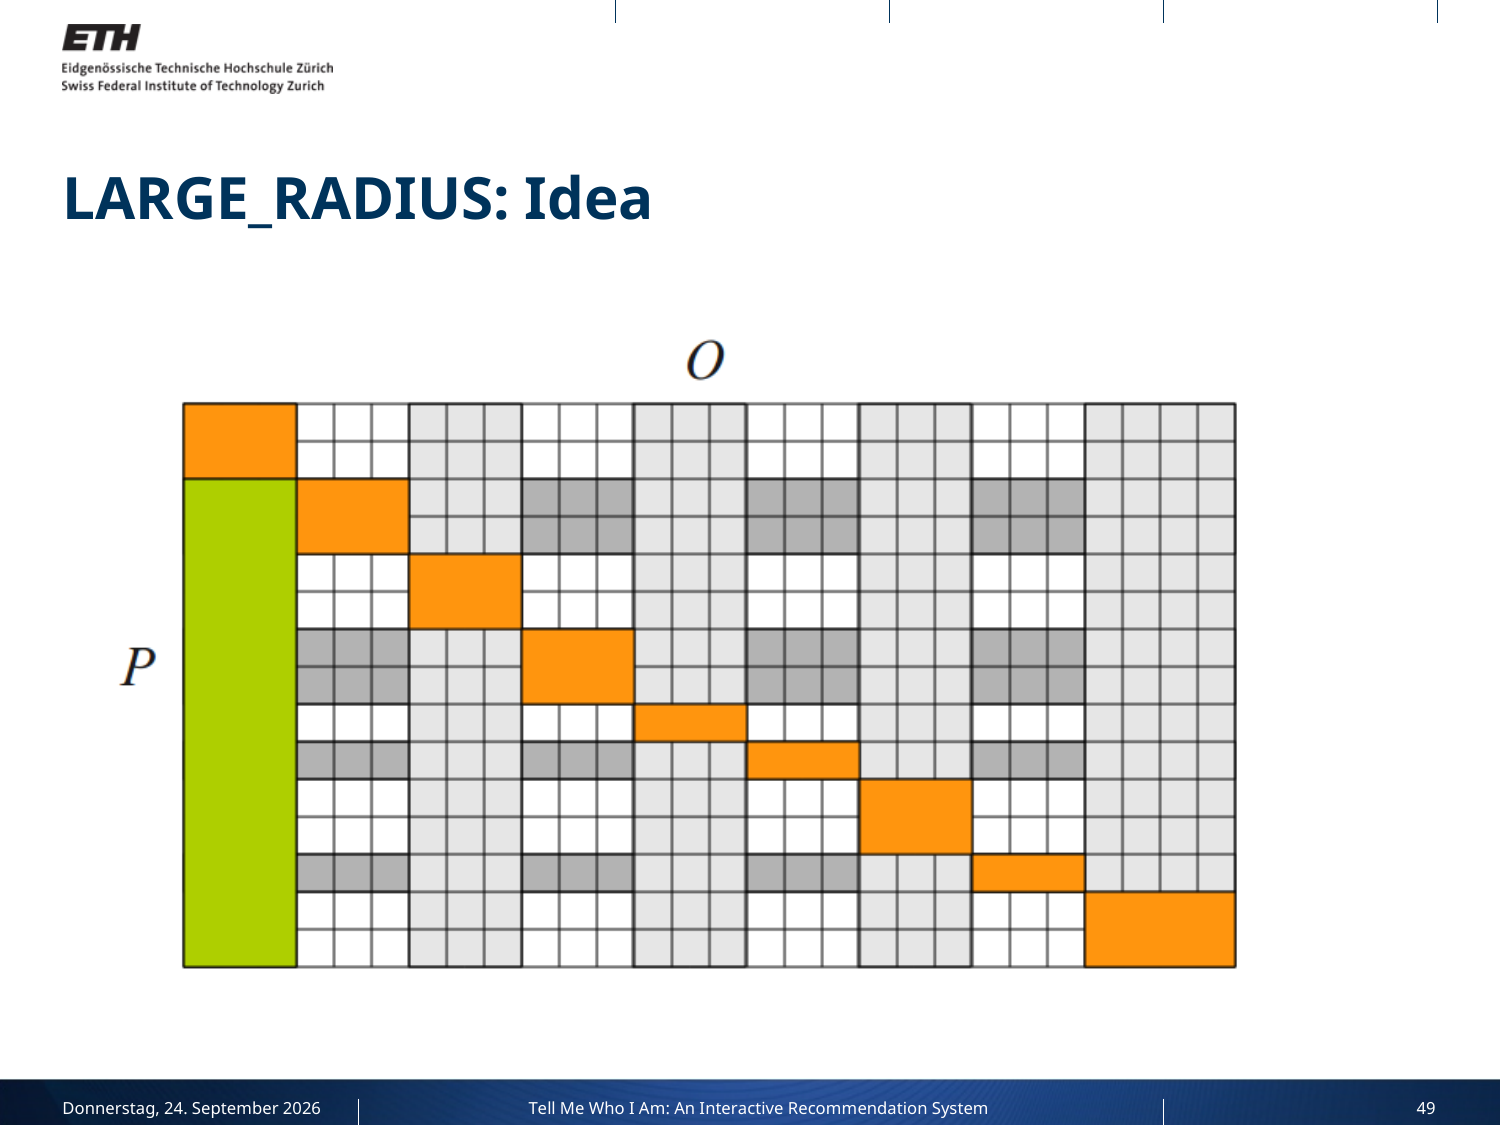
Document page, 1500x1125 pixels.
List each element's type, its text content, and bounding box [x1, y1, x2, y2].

picture [62, 24, 333, 94]
picture [0, 1078, 1500, 1125]
title LARGE_RADIUS: Idea [62, 157, 1438, 281]
picture [95, 306, 1276, 1025]
